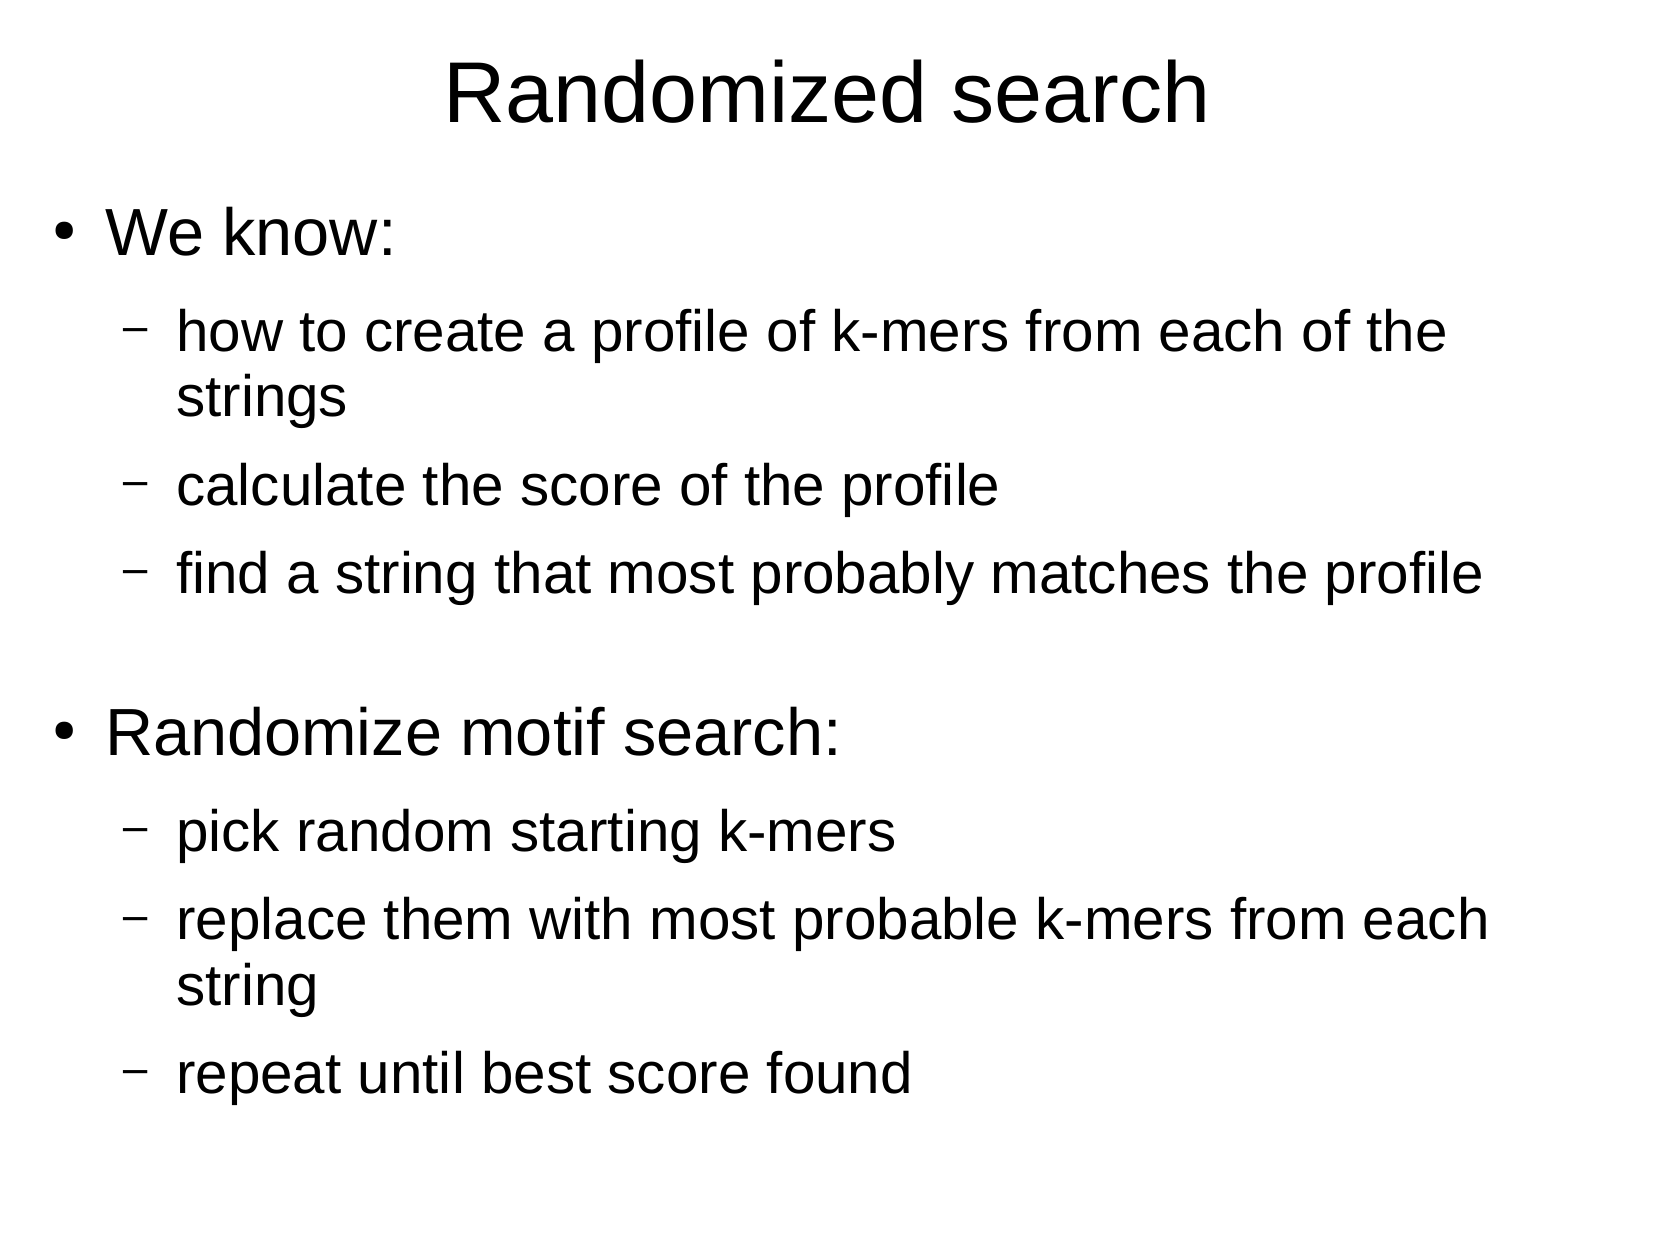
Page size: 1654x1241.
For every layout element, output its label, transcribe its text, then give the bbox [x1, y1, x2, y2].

title Randomized search [31, 19, 1623, 165]
list We know: how to create a profile of k-mers from each of the strings calculate the score of the profile find a string that most probably matches the profile Randomize motif search: pick random starting k-mers replace them with most probable k-mers from each string repeat until best score found [34, 194, 1620, 1201]
